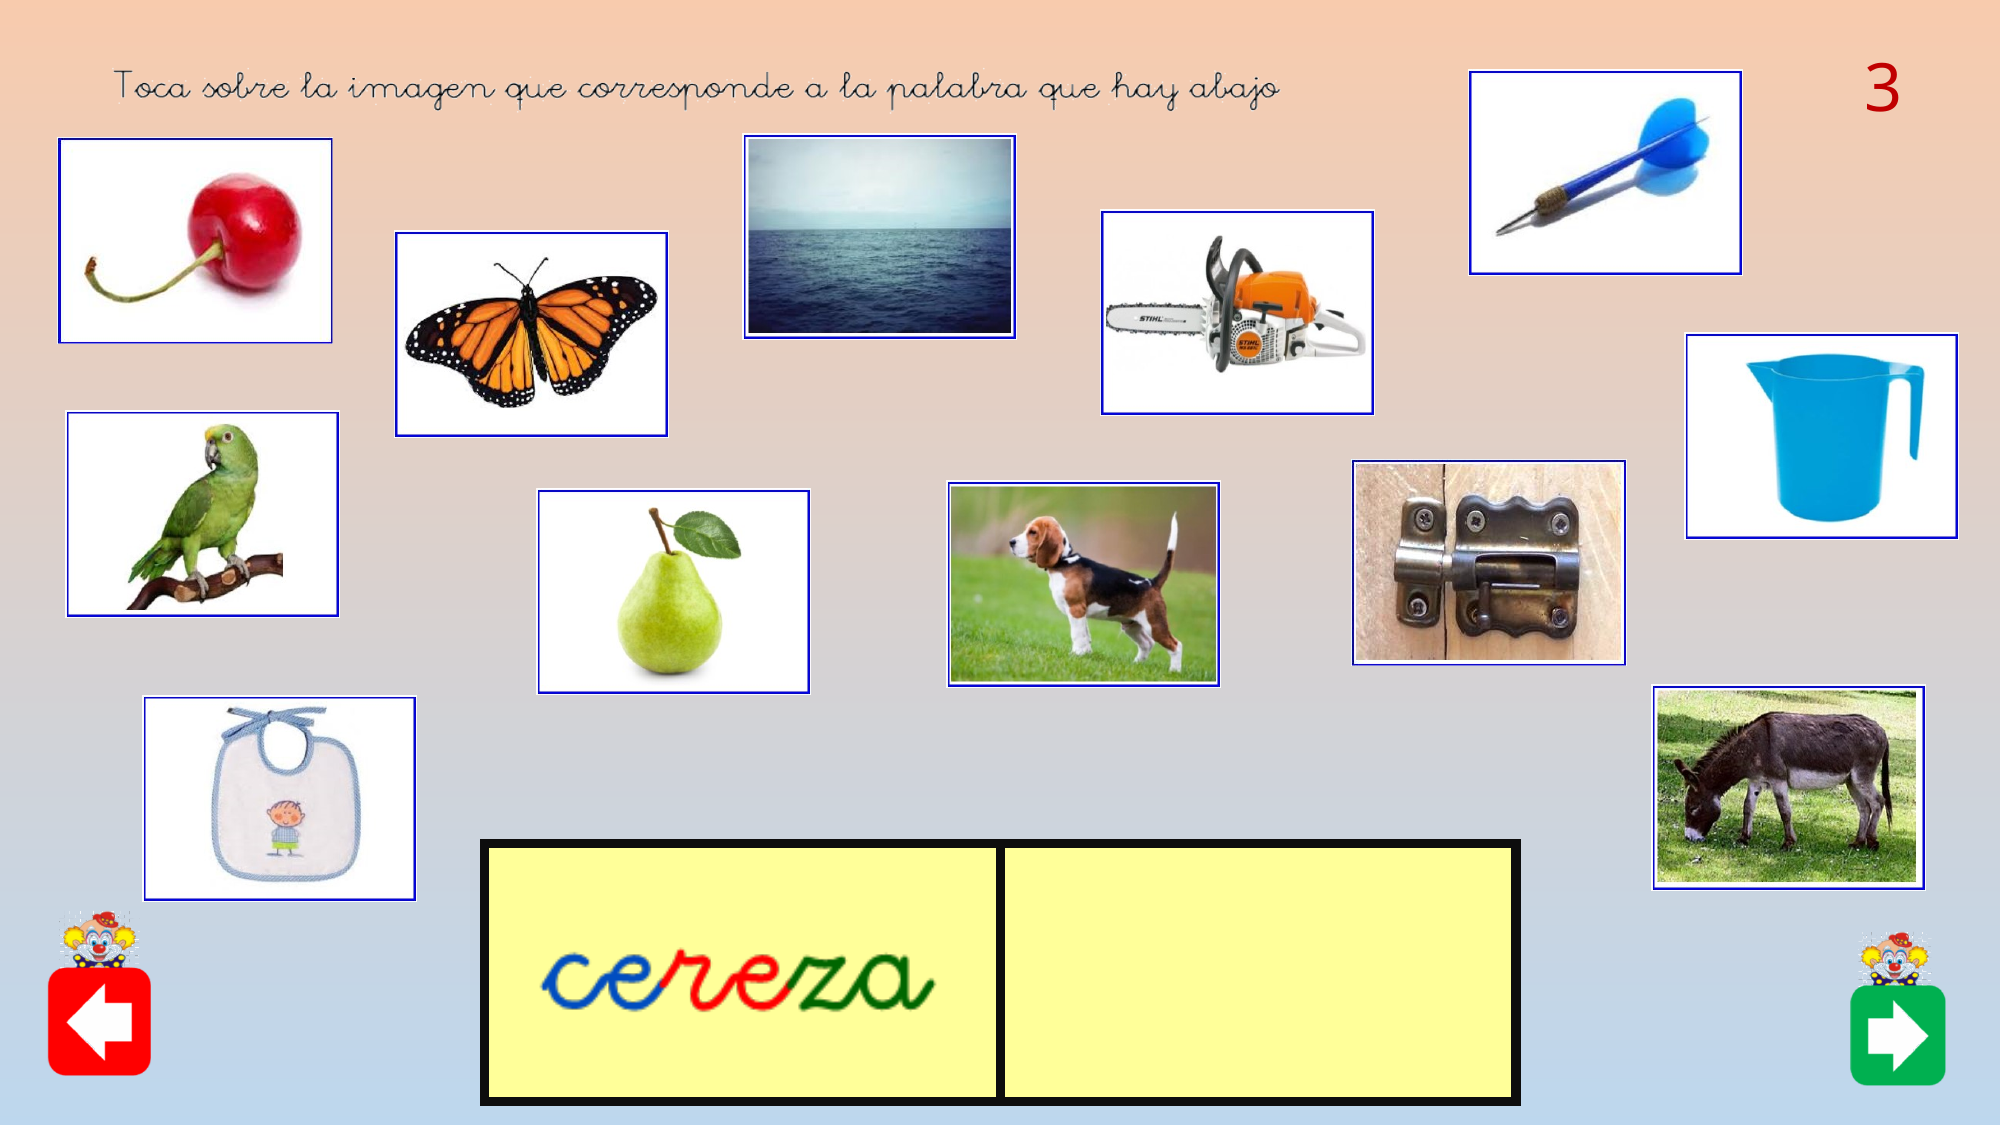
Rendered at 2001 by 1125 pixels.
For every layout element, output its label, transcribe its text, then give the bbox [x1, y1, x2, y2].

picture [742, 133, 1017, 340]
picture [512, 868, 963, 1076]
text_box 3 [1820, 37, 1946, 133]
picture [394, 230, 669, 438]
picture [1100, 209, 1375, 416]
picture [57, 137, 333, 344]
picture [106, 57, 1743, 276]
picture [1351, 459, 1627, 666]
picture [946, 480, 1221, 688]
text_box [484, 843, 1516, 1102]
picture [1684, 332, 1959, 540]
picture [65, 410, 340, 618]
picture [1651, 684, 1926, 891]
picture [142, 695, 417, 902]
picture [536, 488, 811, 696]
picture [47, 910, 151, 1076]
picture [1850, 931, 1946, 1086]
